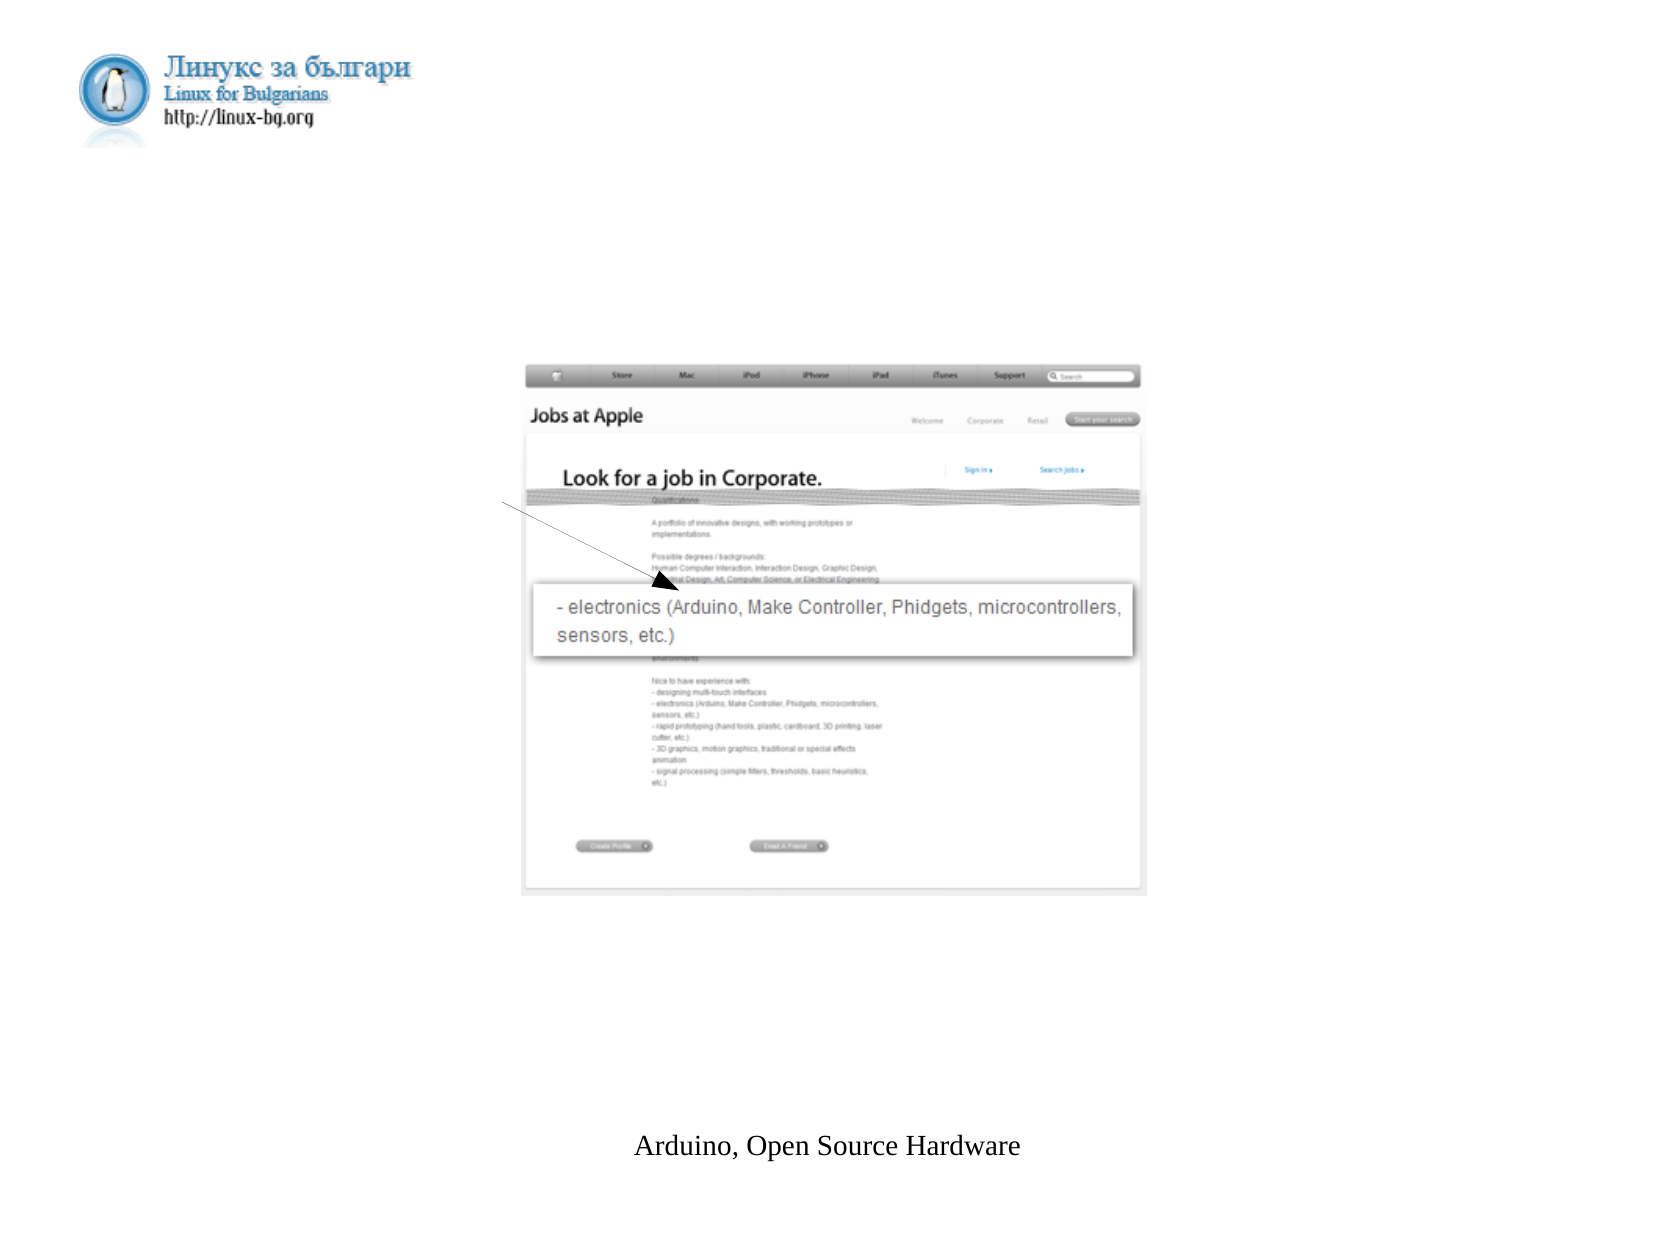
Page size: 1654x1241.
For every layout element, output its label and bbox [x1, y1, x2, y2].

picture [521, 354, 1147, 896]
picture [79, 53, 414, 148]
